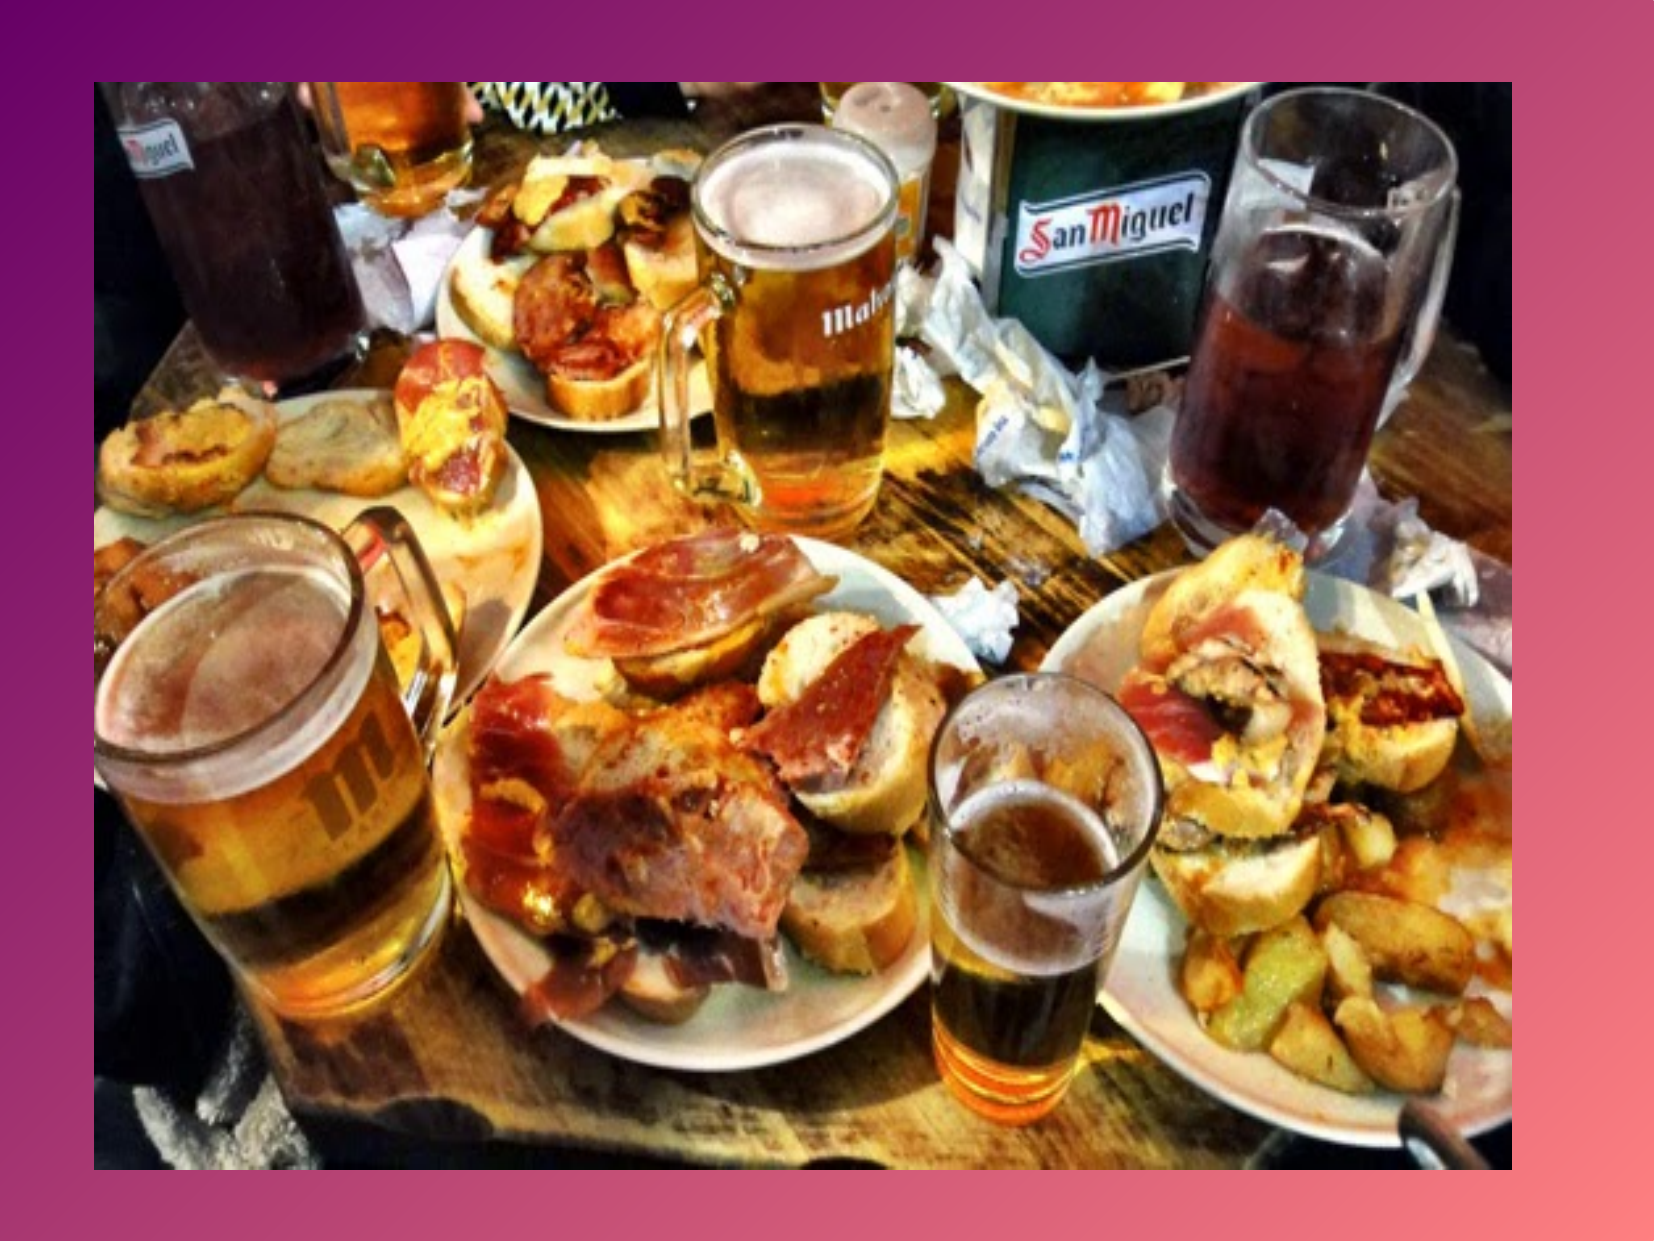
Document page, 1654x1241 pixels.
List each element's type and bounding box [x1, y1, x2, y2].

picture [94, 82, 1512, 1170]
